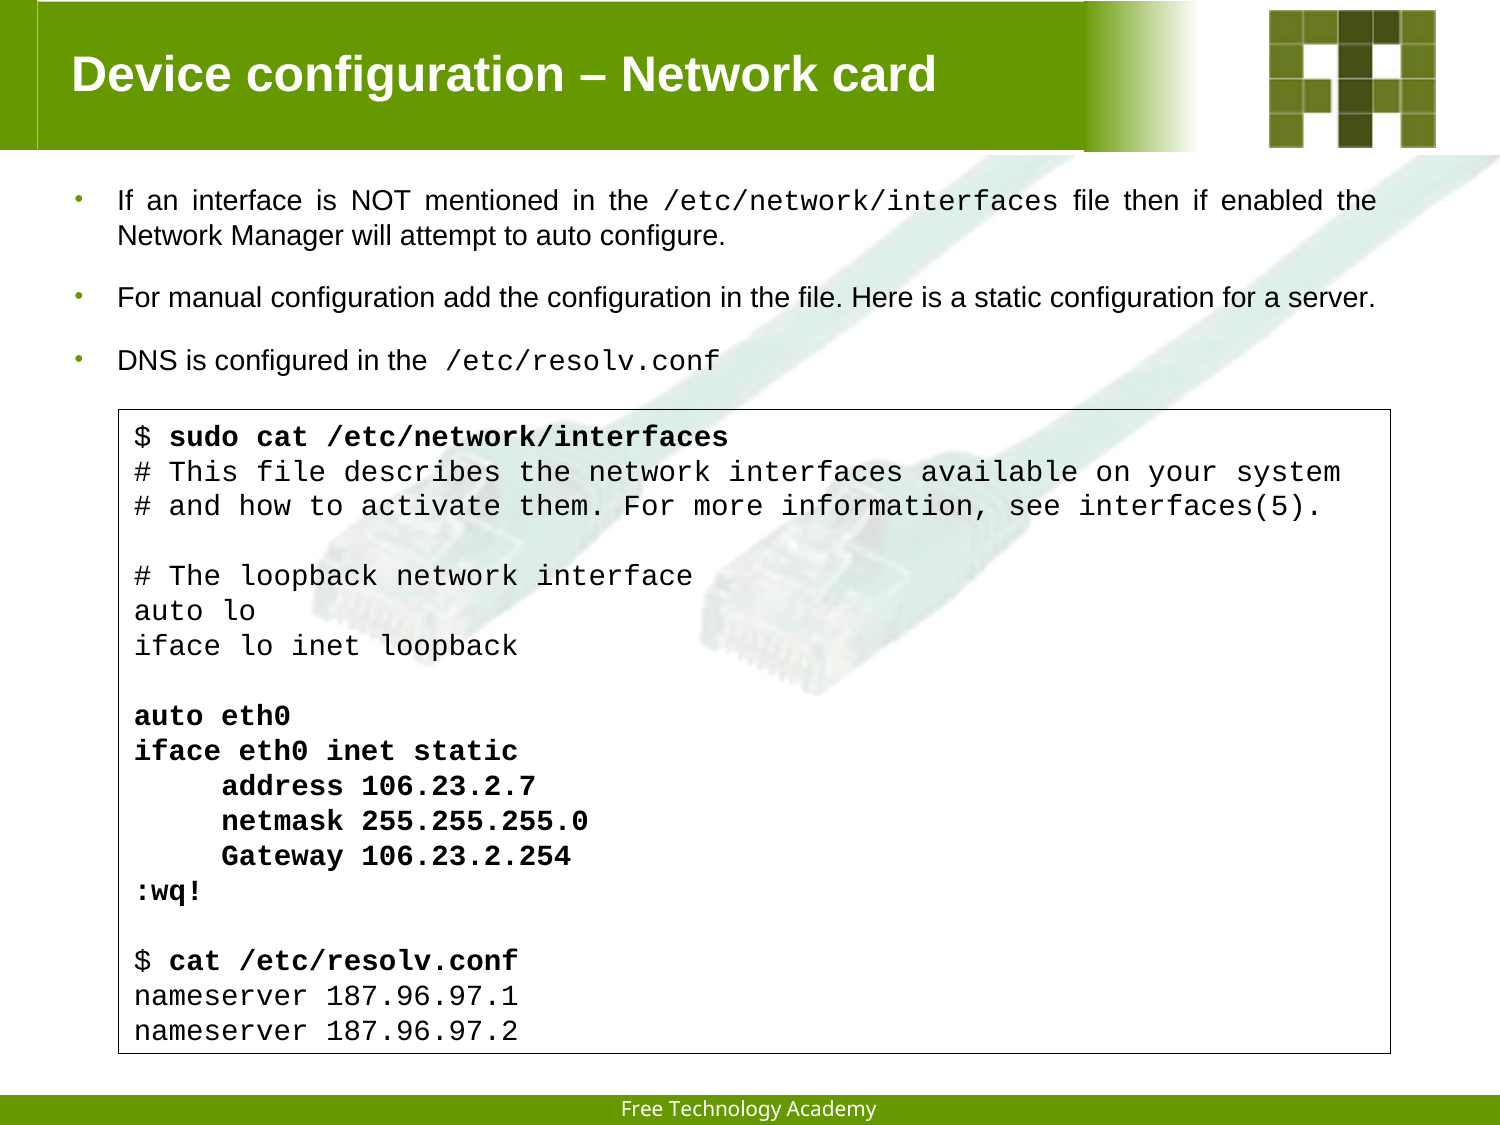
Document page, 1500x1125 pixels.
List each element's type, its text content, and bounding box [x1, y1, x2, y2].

list If an interface is NOT mentioned in the /etc/network/interfaces file then if enabled the Network Manager will attempt to auto configure. For manual configuration add the configuration in the file. Here is a static configuration for a server. DNS is configured in the /etc/resolv.conf [59, 174, 1410, 402]
picture [1269, 10, 1436, 148]
text_box $ sudo cat /etc/network/interfaces # This file describes the network interfaces available on your system # and how to activate them. For more information, see interfaces(5). # The loopback network interface auto lo iface lo inet loopback auto eth0 iface eth0 inet static address 106.23.2.7 netmask 255.255.255.0 Gateway 106.23.2.254 :wq! $ cat /etc/resolv.conf nameserver 187.96.97.1 nameserver 187.96.97.2 [118, 409, 1391, 1054]
title Device configuration – Network card [56, 1, 1107, 152]
